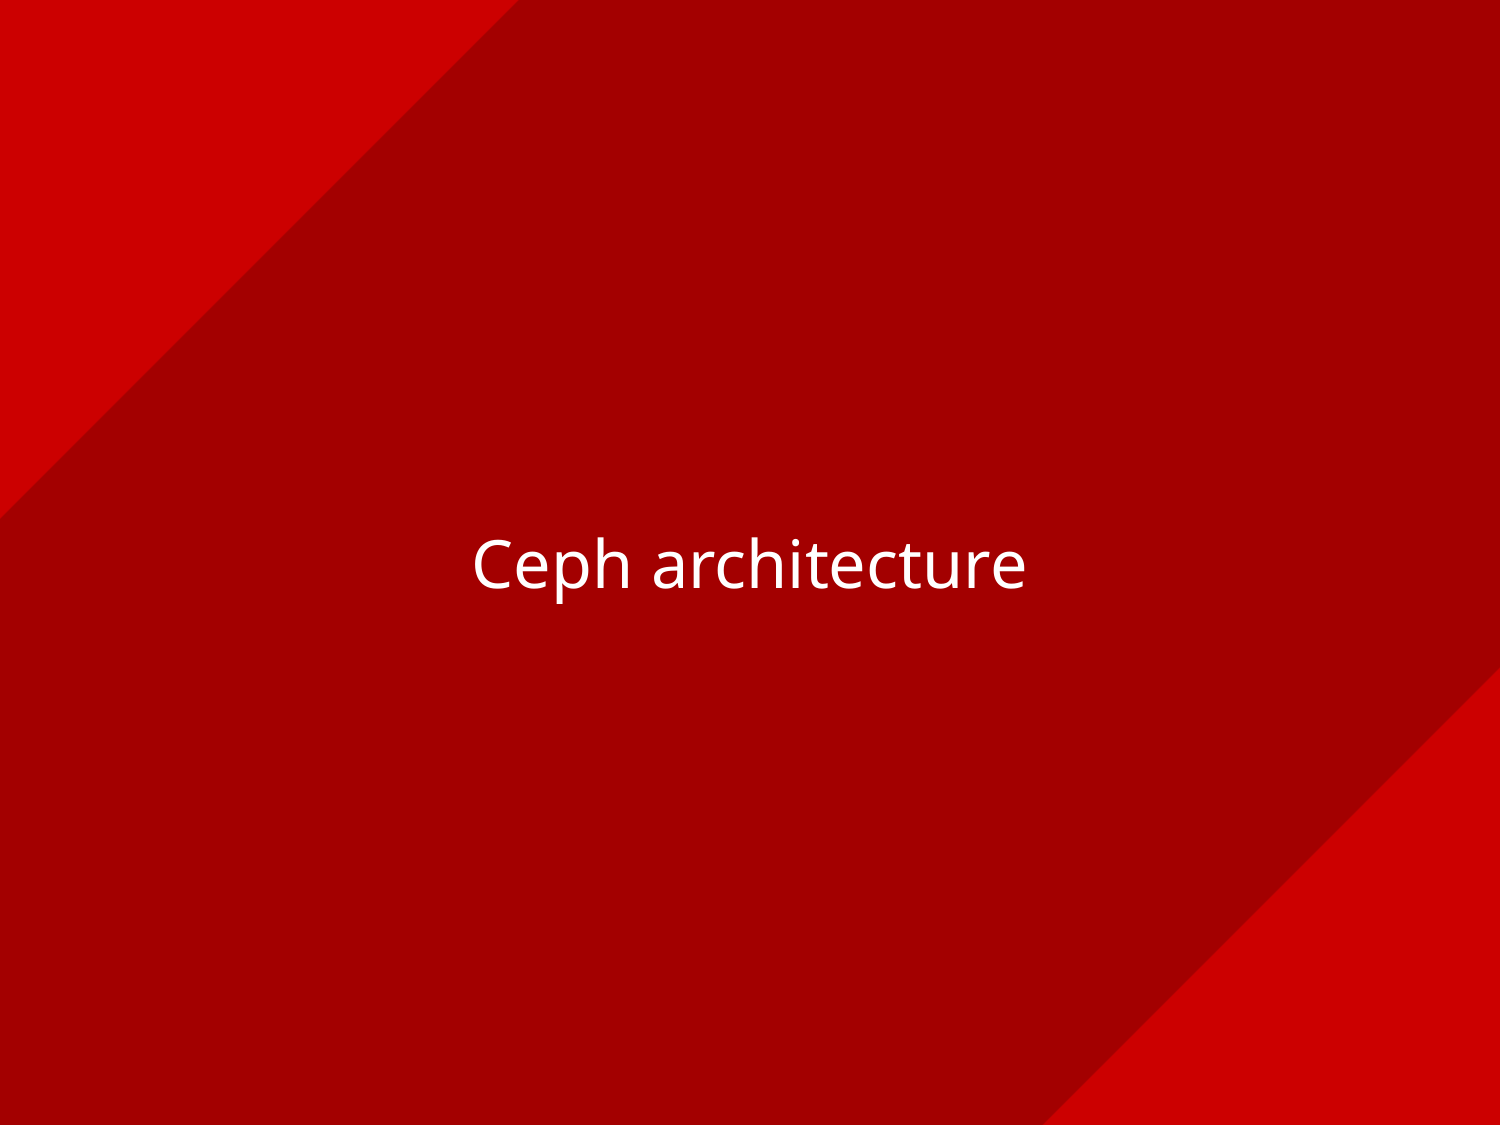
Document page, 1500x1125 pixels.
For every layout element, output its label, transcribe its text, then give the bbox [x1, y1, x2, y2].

title Ceph architecture [255, 468, 1246, 657]
picture [0, 0, 1500, 1125]
